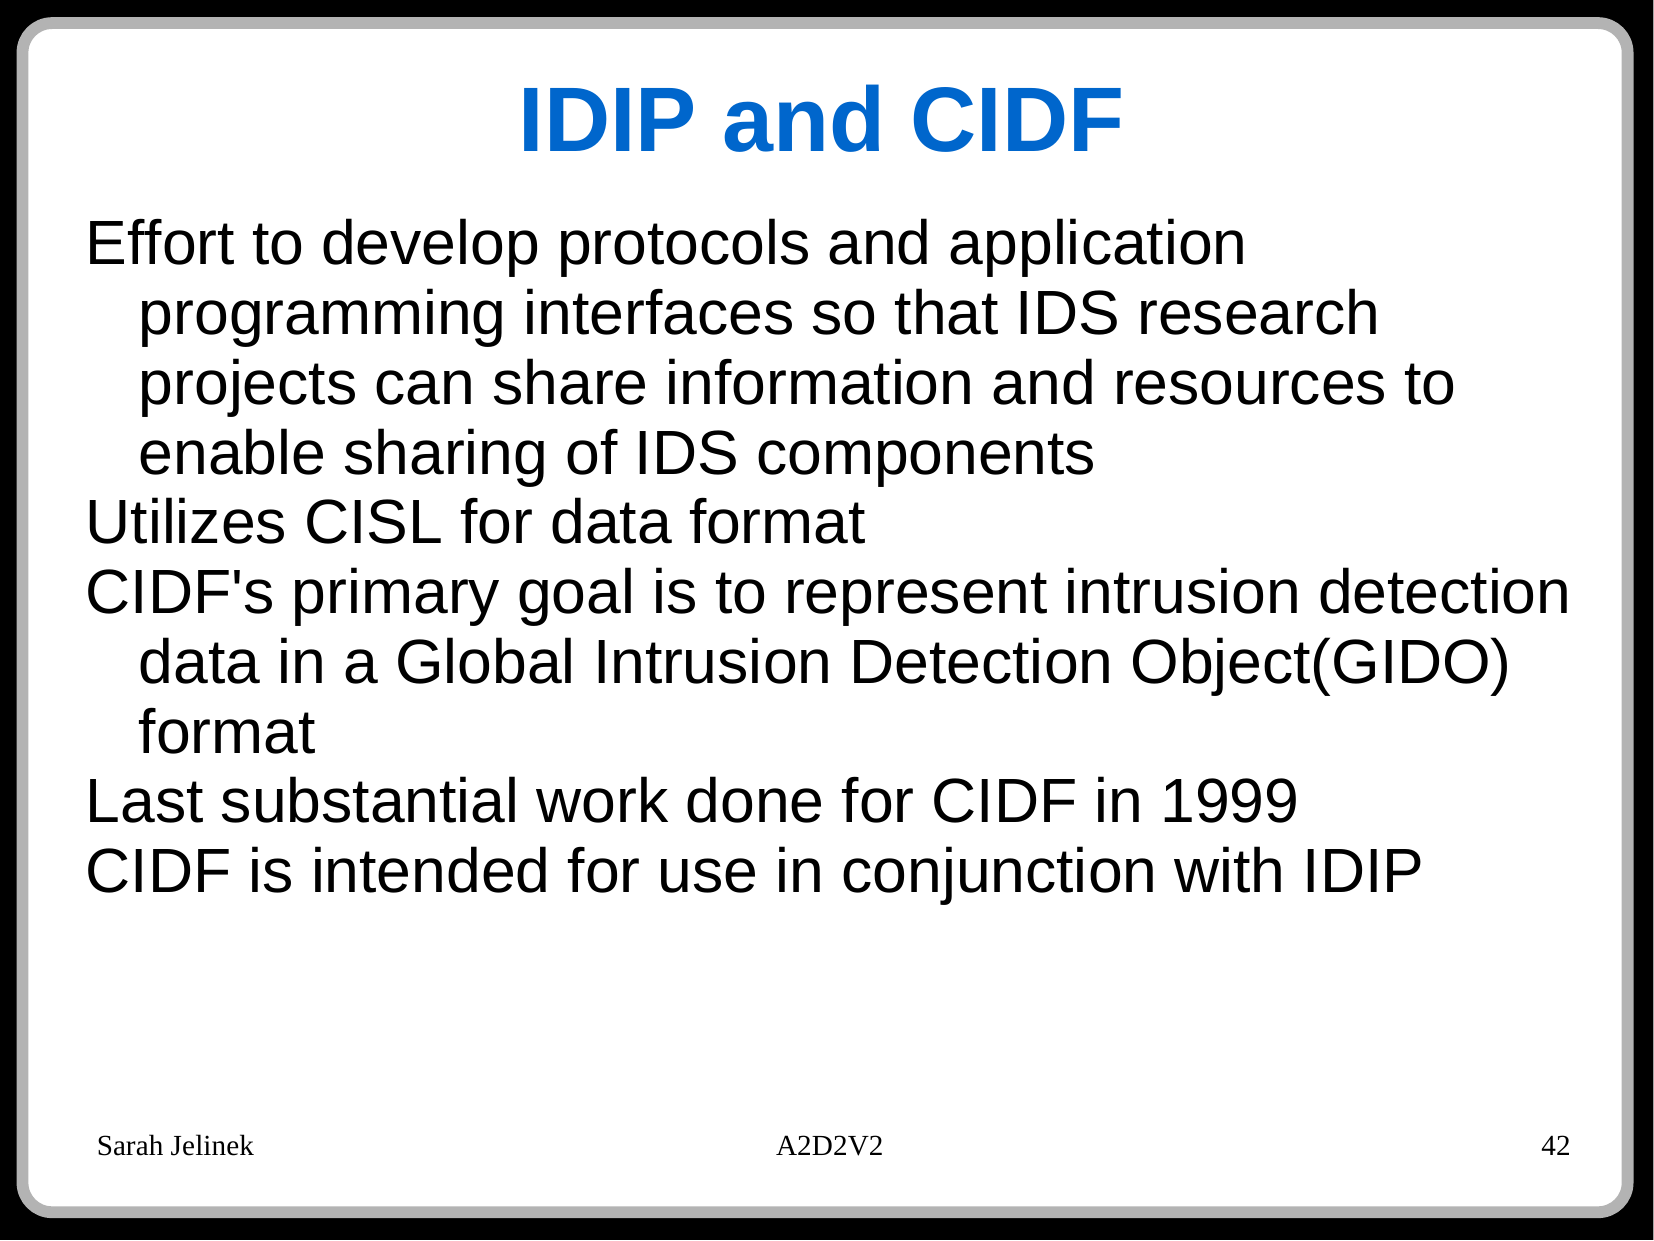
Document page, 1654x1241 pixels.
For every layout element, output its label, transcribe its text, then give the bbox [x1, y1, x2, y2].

title IDIP and CIDF [67, 56, 1577, 185]
list Effort to develop protocols and application programming interfaces so that IDS research projects can share information and resources to enable sharing of IDS components Utilizes CISL for data format CIDF's primary goal is to represent intrusion detection data in a Global Intrusion Detection Object(GIDO) format Last substantial work done for CIDF in 1999 CIDF is intended for use in conjunction with IDIP [68, 208, 1587, 1074]
